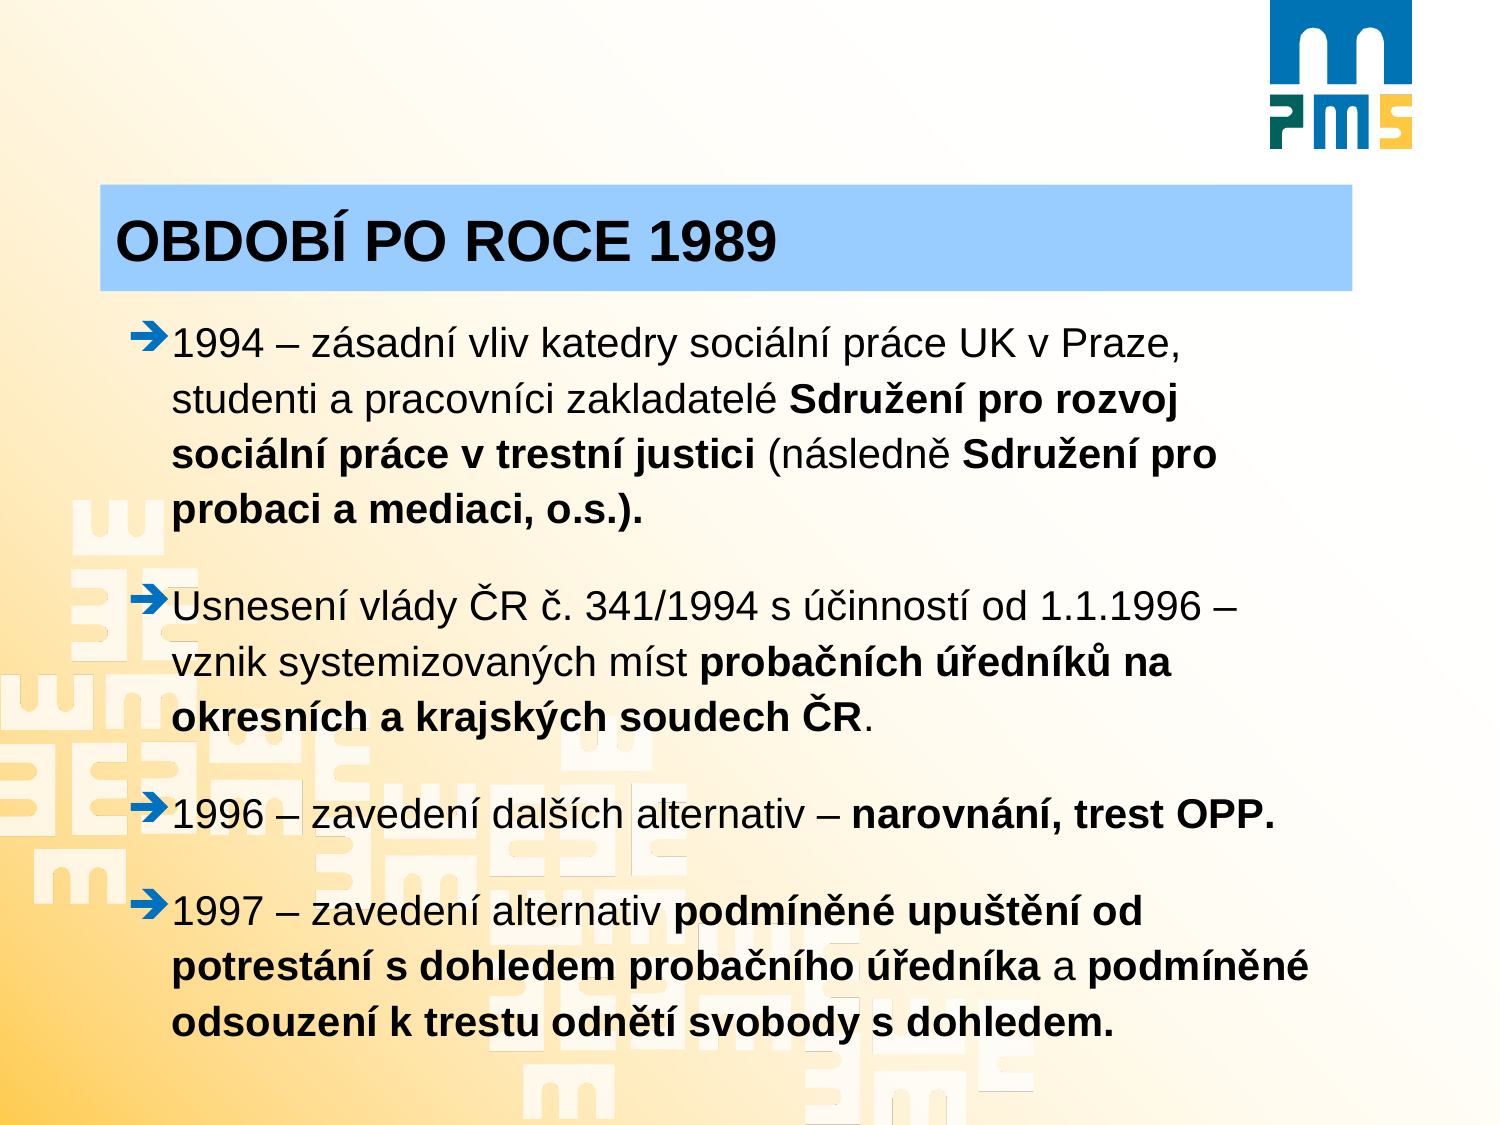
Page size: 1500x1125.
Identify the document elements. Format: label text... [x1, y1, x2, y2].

picture [0, 0, 1500, 1125]
title OBDOBÍ PO ROCE 1989 [100, 184, 1353, 292]
subtitle 1994 – zásadní vliv katedry sociální práce UK v Praze, studenti a pracovníci zakladatelé Sdružení pro rozvoj sociální práce v trestní justici (následně Sdružení pro probaci a mediaci, o.s.). Usnesení vlády ČR č. 341/1994 s účinností od 1.1.1996 – vznik systemizovaných míst probačních úředníků na okresních a krajských soudech ČR. 1996 – zavedení dalších alternativ – narovnání, trest OPP. 1997 – zavedení alternativ podmíněné upuštění od potrestání s dohledem probačního úředníka a podmíněné odsouzení k trestu odnětí svobody s dohledem. [112, 314, 1353, 1024]
